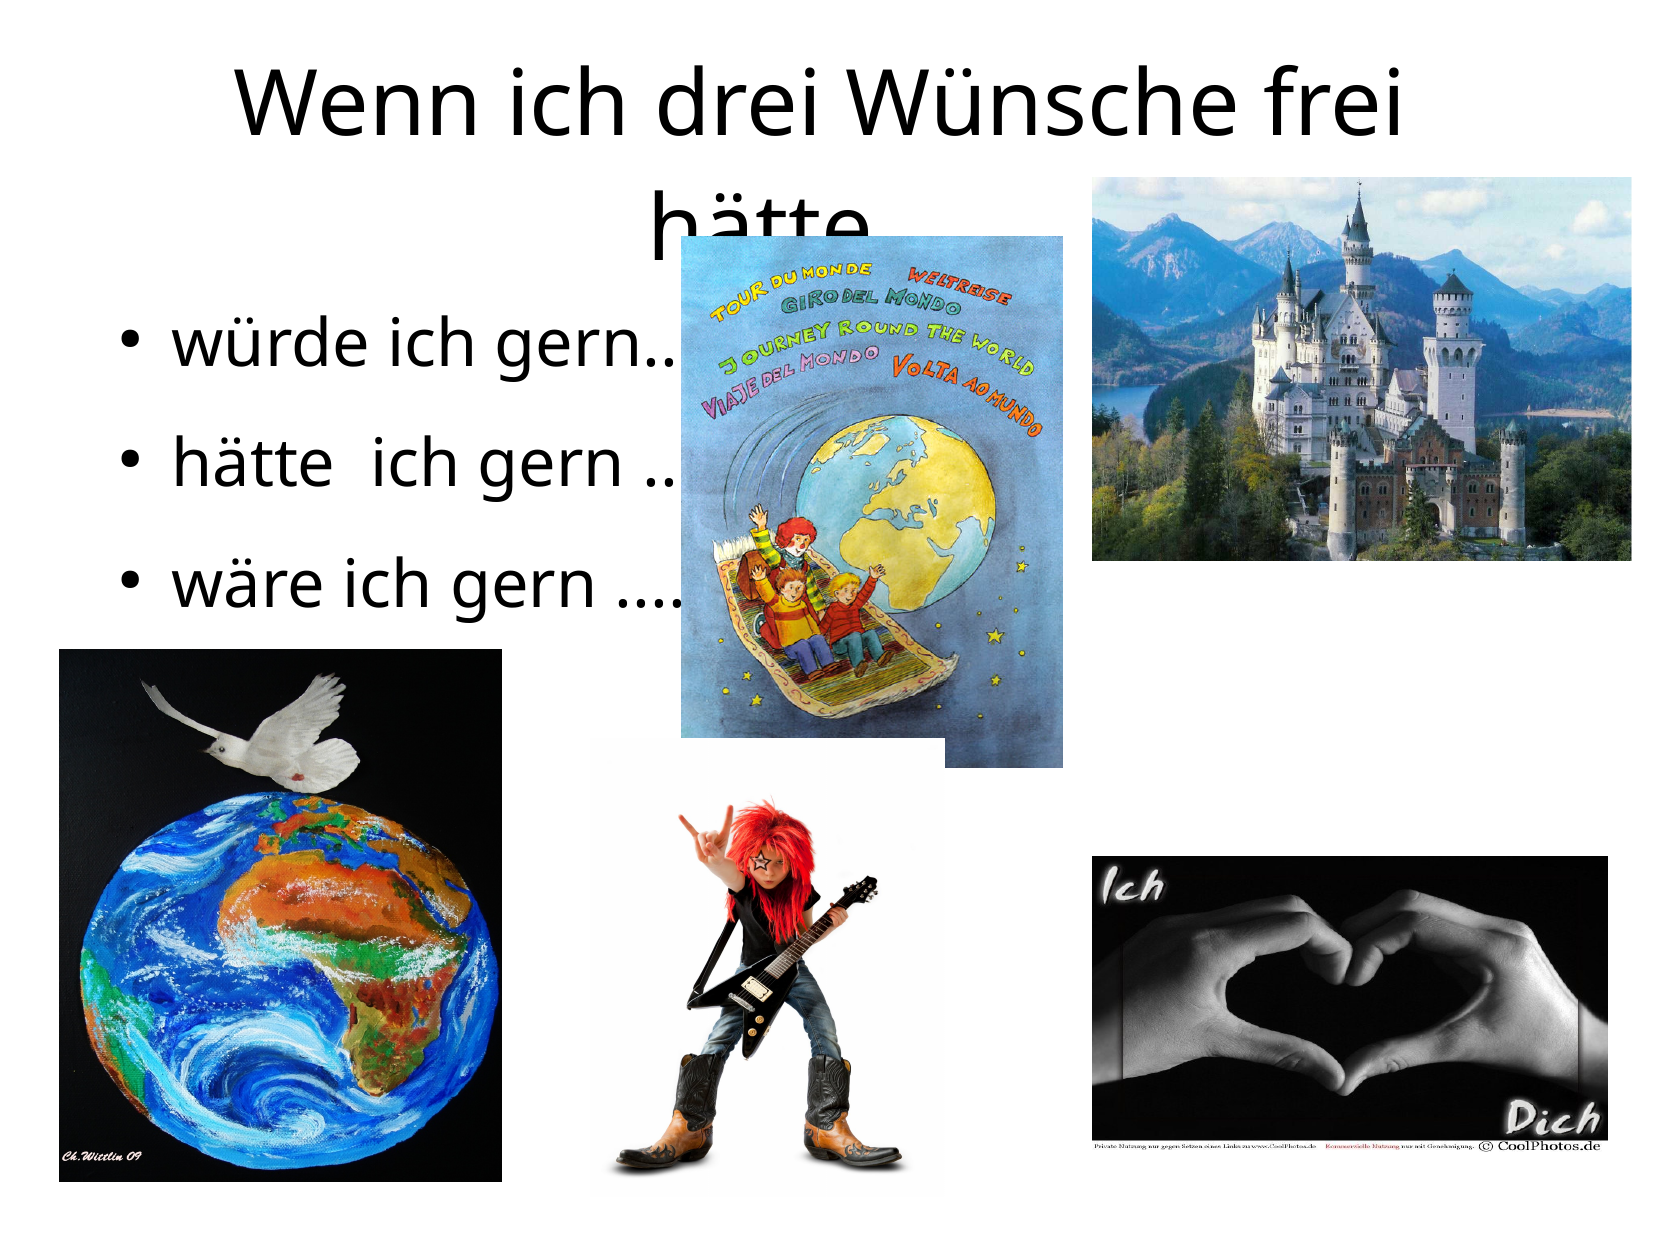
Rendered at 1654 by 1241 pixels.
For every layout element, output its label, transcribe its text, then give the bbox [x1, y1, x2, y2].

picture [1092, 177, 1632, 562]
title Wenn ich drei Wünsche frei hätte, ... [76, 58, 1565, 266]
picture [590, 236, 1063, 1197]
picture [1092, 856, 1608, 1152]
picture [59, 649, 502, 1182]
list würde ich gern... hätte ich gern ... wäre ich gern ..... [100, 295, 681, 1114]
